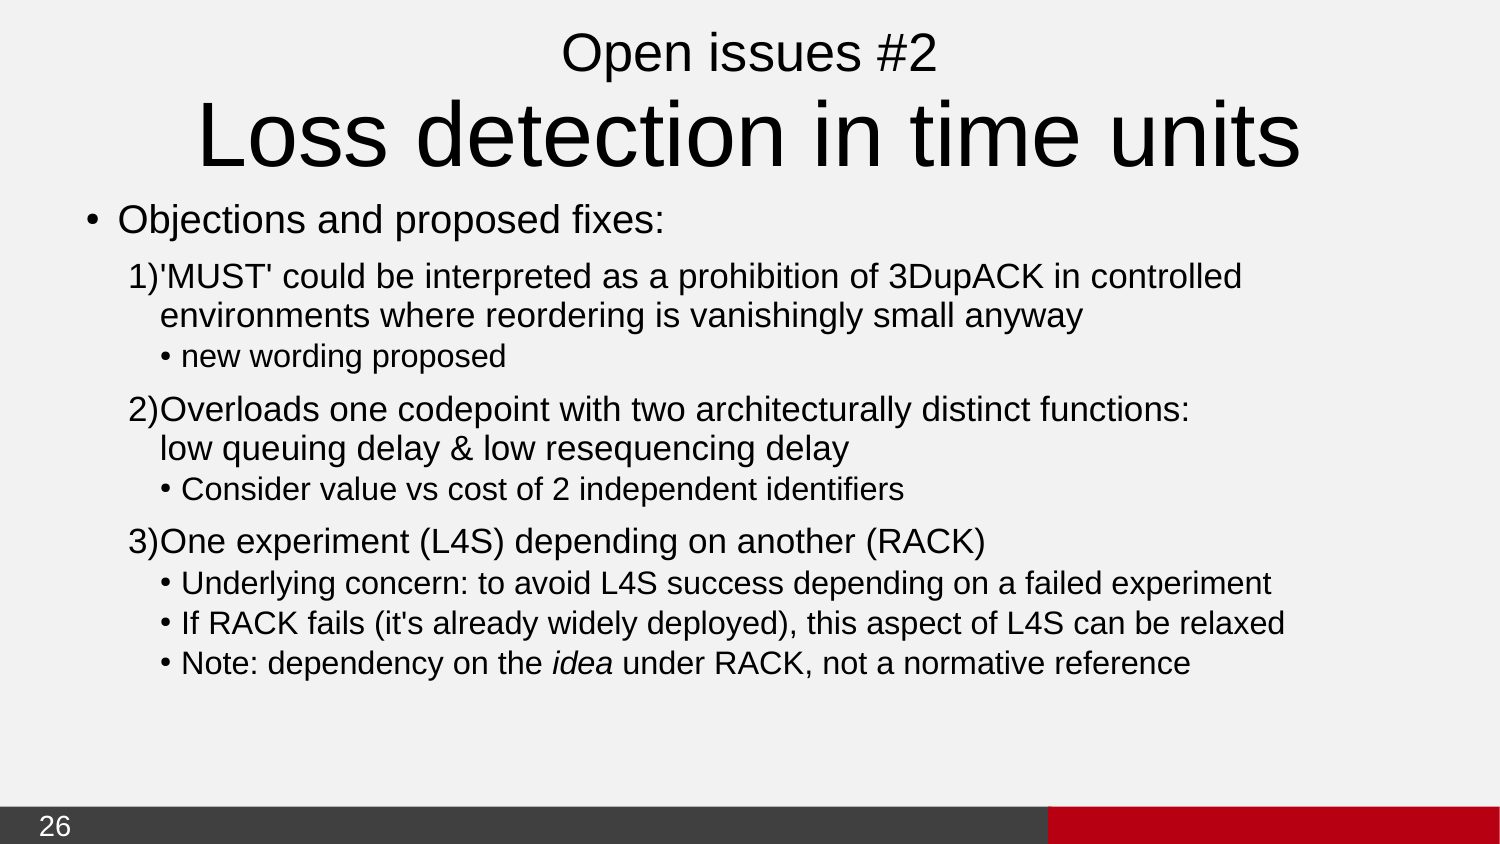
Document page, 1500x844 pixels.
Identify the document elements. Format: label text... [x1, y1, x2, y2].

title Open issues #2 Loss detection in time units [75, 22, 1425, 186]
list Objections and proposed fixes: 'MUST' could be interpreted as a prohibition of 3DupACK in controlled environments where reordering is vanishingly small anyway new wording proposed Overloads one codepoint with two architecturally distinct functions: low queuing delay & low resequencing delay Consider value vs cost of 2 independent identifiers One experiment (L4S) depending on another (RACK) Underlying concern: to avoid L4S success depending on a failed experiment If RACK fails (it's already widely deployed), this aspect of L4S can be relaxed Note: dependency on the idea under RACK, not a normative reference [75, 197, 1425, 687]
